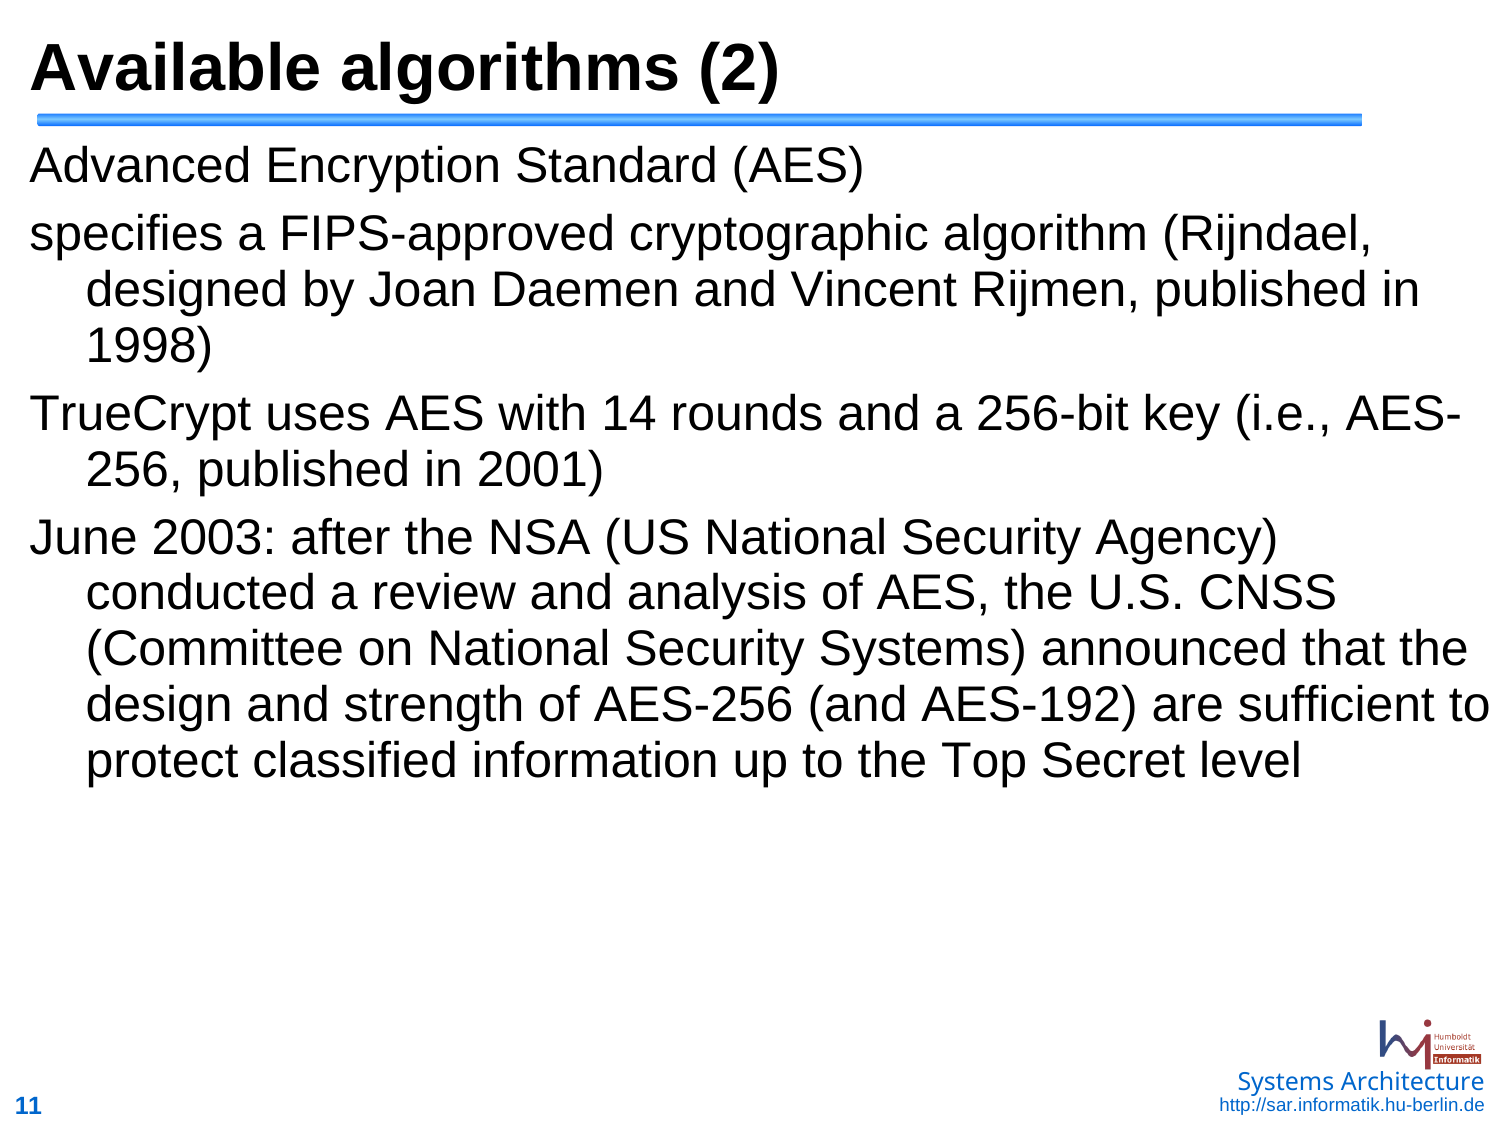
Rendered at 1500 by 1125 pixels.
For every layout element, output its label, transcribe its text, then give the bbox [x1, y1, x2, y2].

picture [1376, 1044, 1483, 1071]
list Advanced Encryption Standard (AES) specifies a FIPS-approved cryptographic algorithm (Rijndael, designed by Joan Daemen and Vincent Rijmen, published in 1998) TrueCrypt uses AES with 14 rounds and a 256-bit key (i.e., AES-256, published in 2001) June 2003: after the NSA (US National Security Agency) conducted a review and analysis of AES, the U.S. CNSS (Committee on National Security Systems) announced that the design and strength of AES-256 (and AES-192) are sufficient to protect classified information up to the Top Secret level [29, 137, 1500, 1044]
title Available algorithms (2) [29, 26, 1500, 108]
